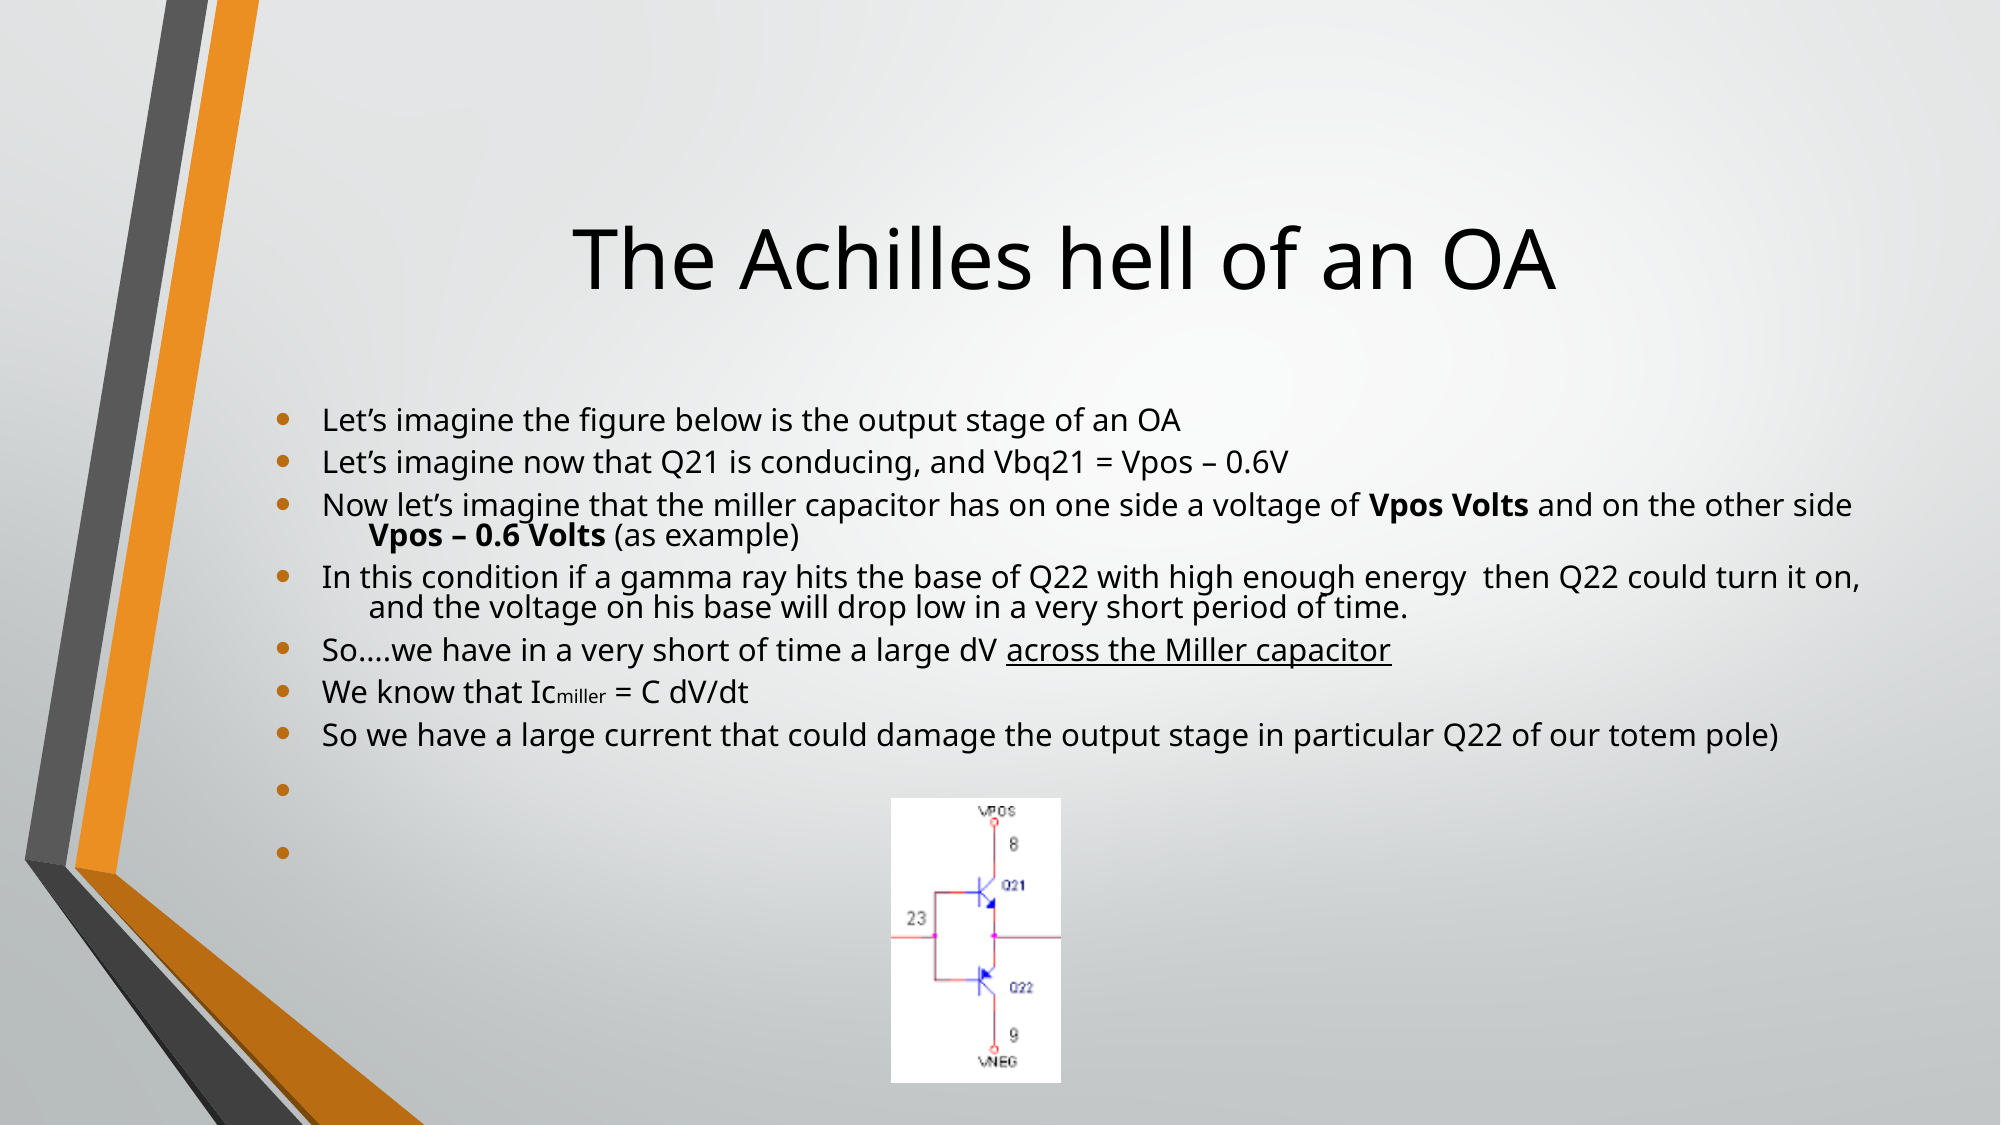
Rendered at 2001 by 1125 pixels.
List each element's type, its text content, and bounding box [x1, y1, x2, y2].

title The Achilles hell of an OA [243, 112, 1887, 400]
list Let’s imagine the figure below is the output stage of an OA Let’s imagine now that Q21 is conducing, and Vbq21 = Vpos – 0.6V Now let’s imagine that the miller capacitor has on one side a voltage of Vpos Volts and on the other side Vpos – 0.6 Volts (as example) In this condition if a gamma ray hits the base of Q22 with high enough energy then Q22 could turn it on, and the voltage on his base will drop low in a very short period of time. So….we have in a very short of time a large dV across the Miller capacitor We know that Icmiller = C dV/dt So we have a large current that could damage the output stage in particular Q22 of our totem pole) [260, 399, 1895, 859]
picture [891, 798, 1061, 1083]
